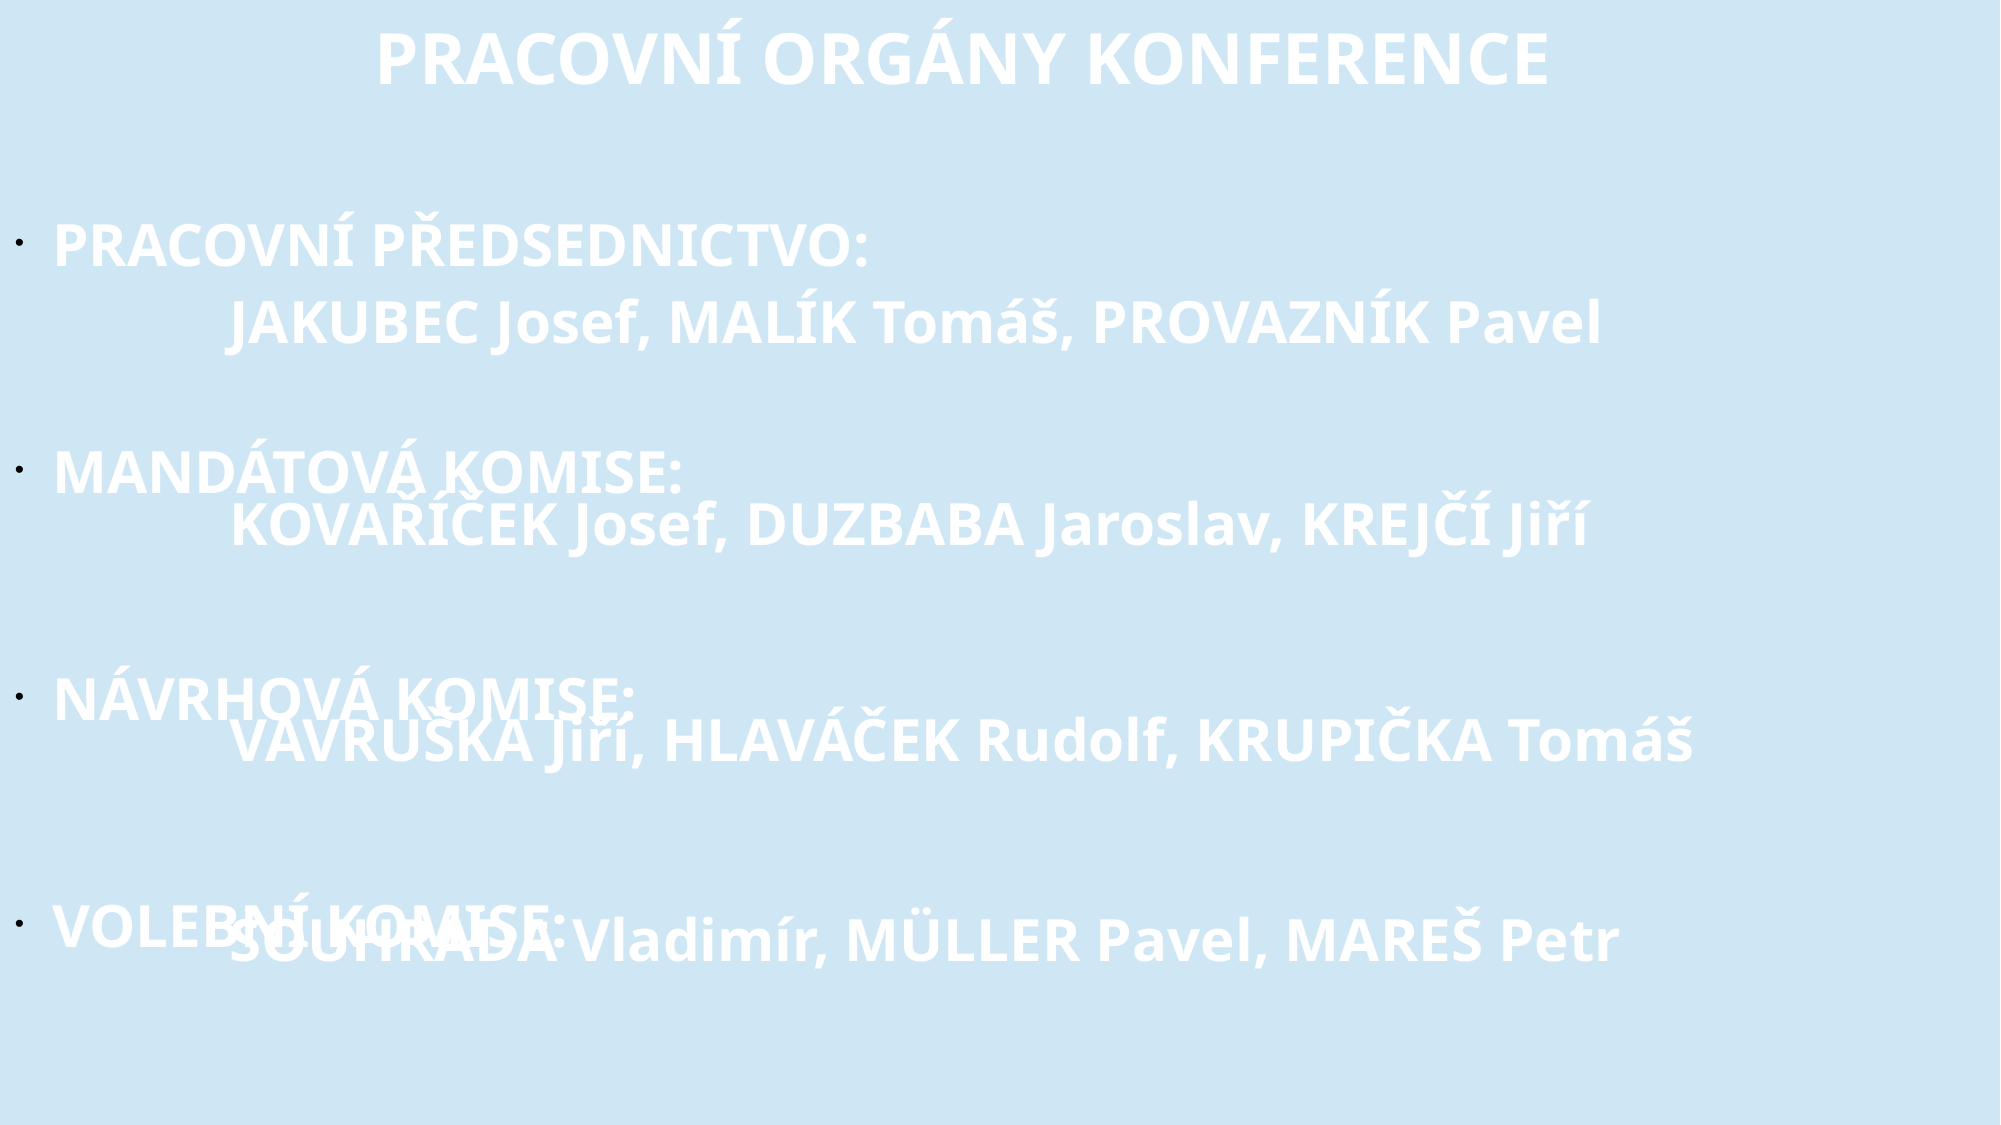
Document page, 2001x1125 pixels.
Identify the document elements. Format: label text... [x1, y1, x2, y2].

text_box VAVRUŠKA Jiří, HLAVÁČEK Rudolf, KRUPIČKA Tomáš [214, 695, 1785, 781]
text_box KOVAŘÍČEK Josef, DUZBABA Jaroslav, KREJČÍ Jiří [214, 479, 1785, 565]
title PRACOVNÍ ORGÁNY KONFERENCE [113, 15, 1812, 186]
list PRACOVNÍ PŘEDSEDNICTVO: MANDÁTOVÁ KOMISE: NÁVRHOVÁ KOMISE: VOLEBNÍ KOMISE: [0, 186, 2000, 913]
text_box JAKUBEC Josef, MALÍK Tomáš, PROVAZNÍK Pavel [214, 278, 1785, 364]
text_box SOUHRADA Vladimír, MÜLLER Pavel, MAREŠ Petr [214, 895, 1785, 981]
